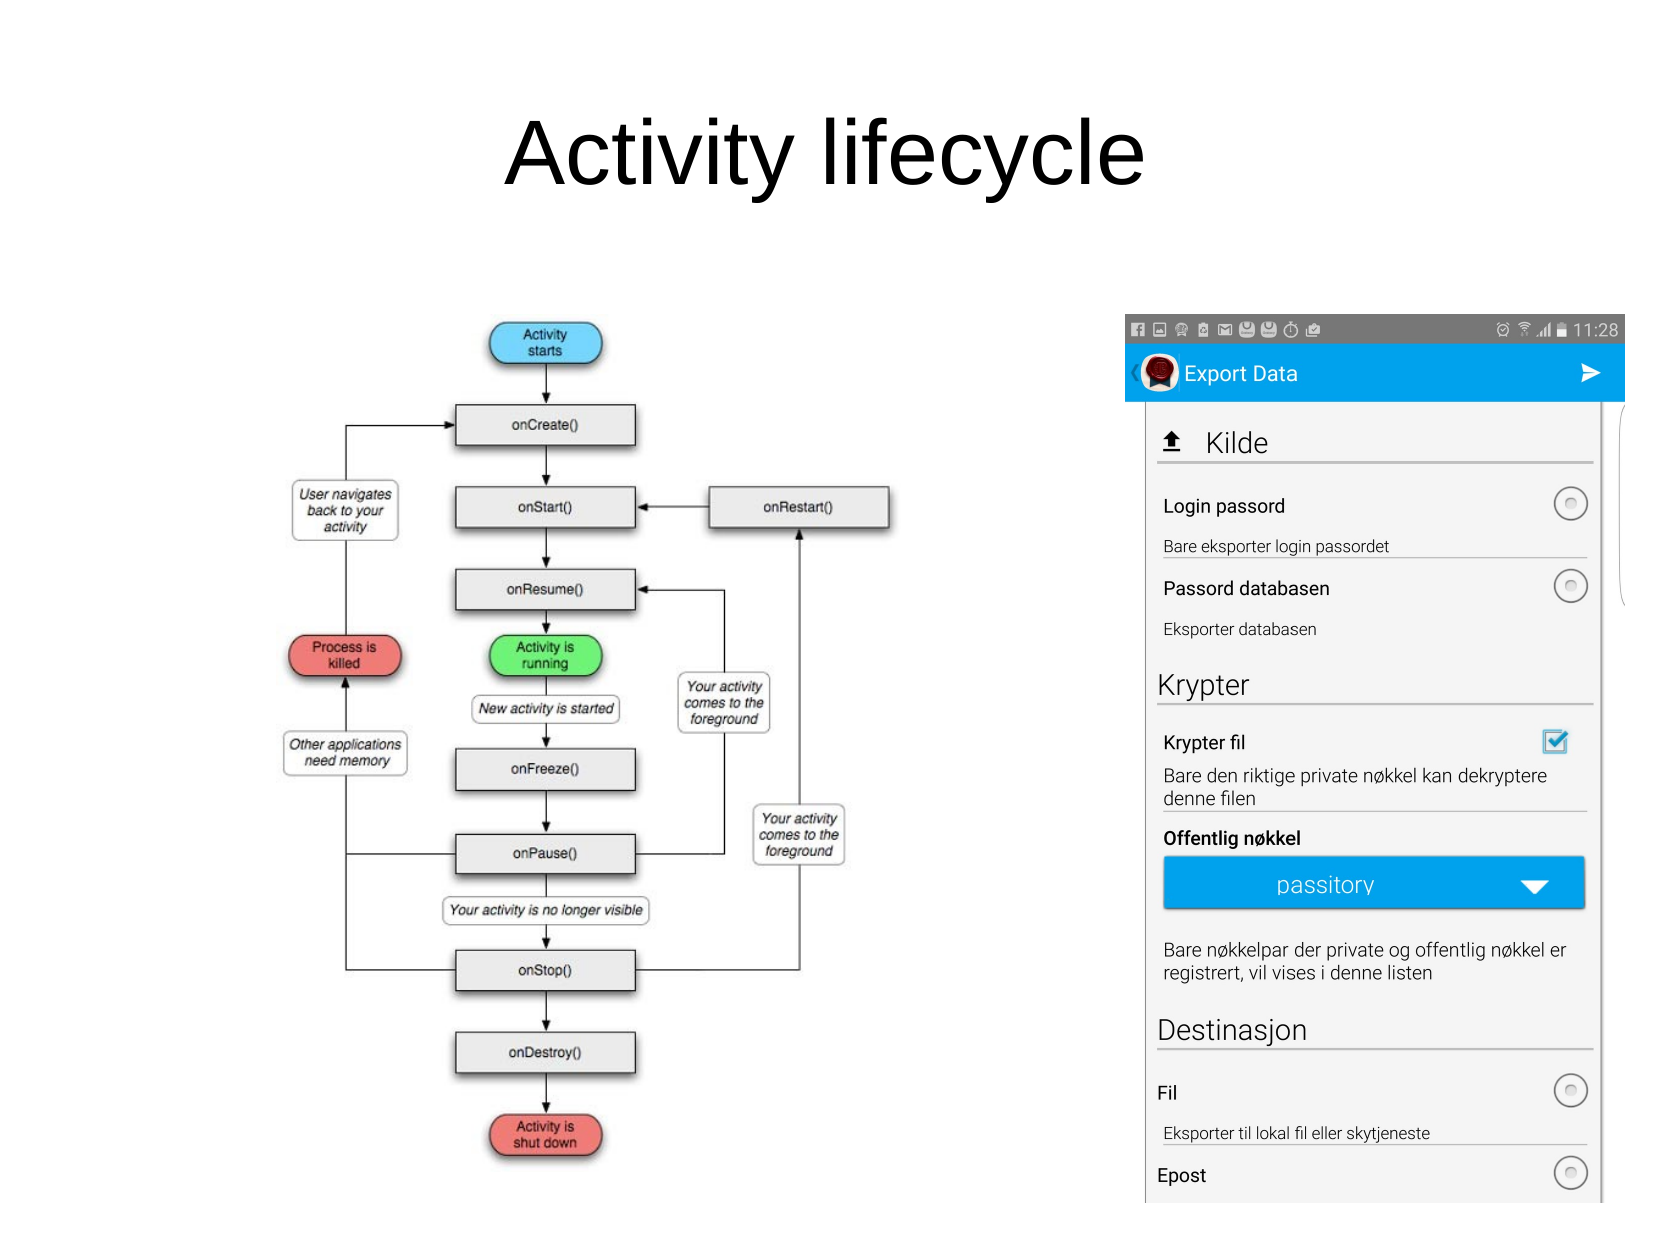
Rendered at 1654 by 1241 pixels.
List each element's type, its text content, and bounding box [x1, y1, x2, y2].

picture [1200, 371, 1205, 379]
picture [1290, 370, 1296, 380]
picture [1209, 370, 1217, 385]
picture [1280, 367, 1284, 381]
picture [1141, 354, 1179, 391]
picture [1125, 402, 1625, 1203]
picture [276, 314, 901, 1172]
picture [1255, 366, 1261, 381]
picture [1125, 314, 1625, 343]
title Activity lifecycle [82, 49, 1571, 257]
picture [1224, 370, 1230, 378]
picture [1269, 370, 1277, 381]
picture [1582, 364, 1599, 381]
picture [1234, 368, 1245, 381]
picture [1186, 366, 1195, 381]
